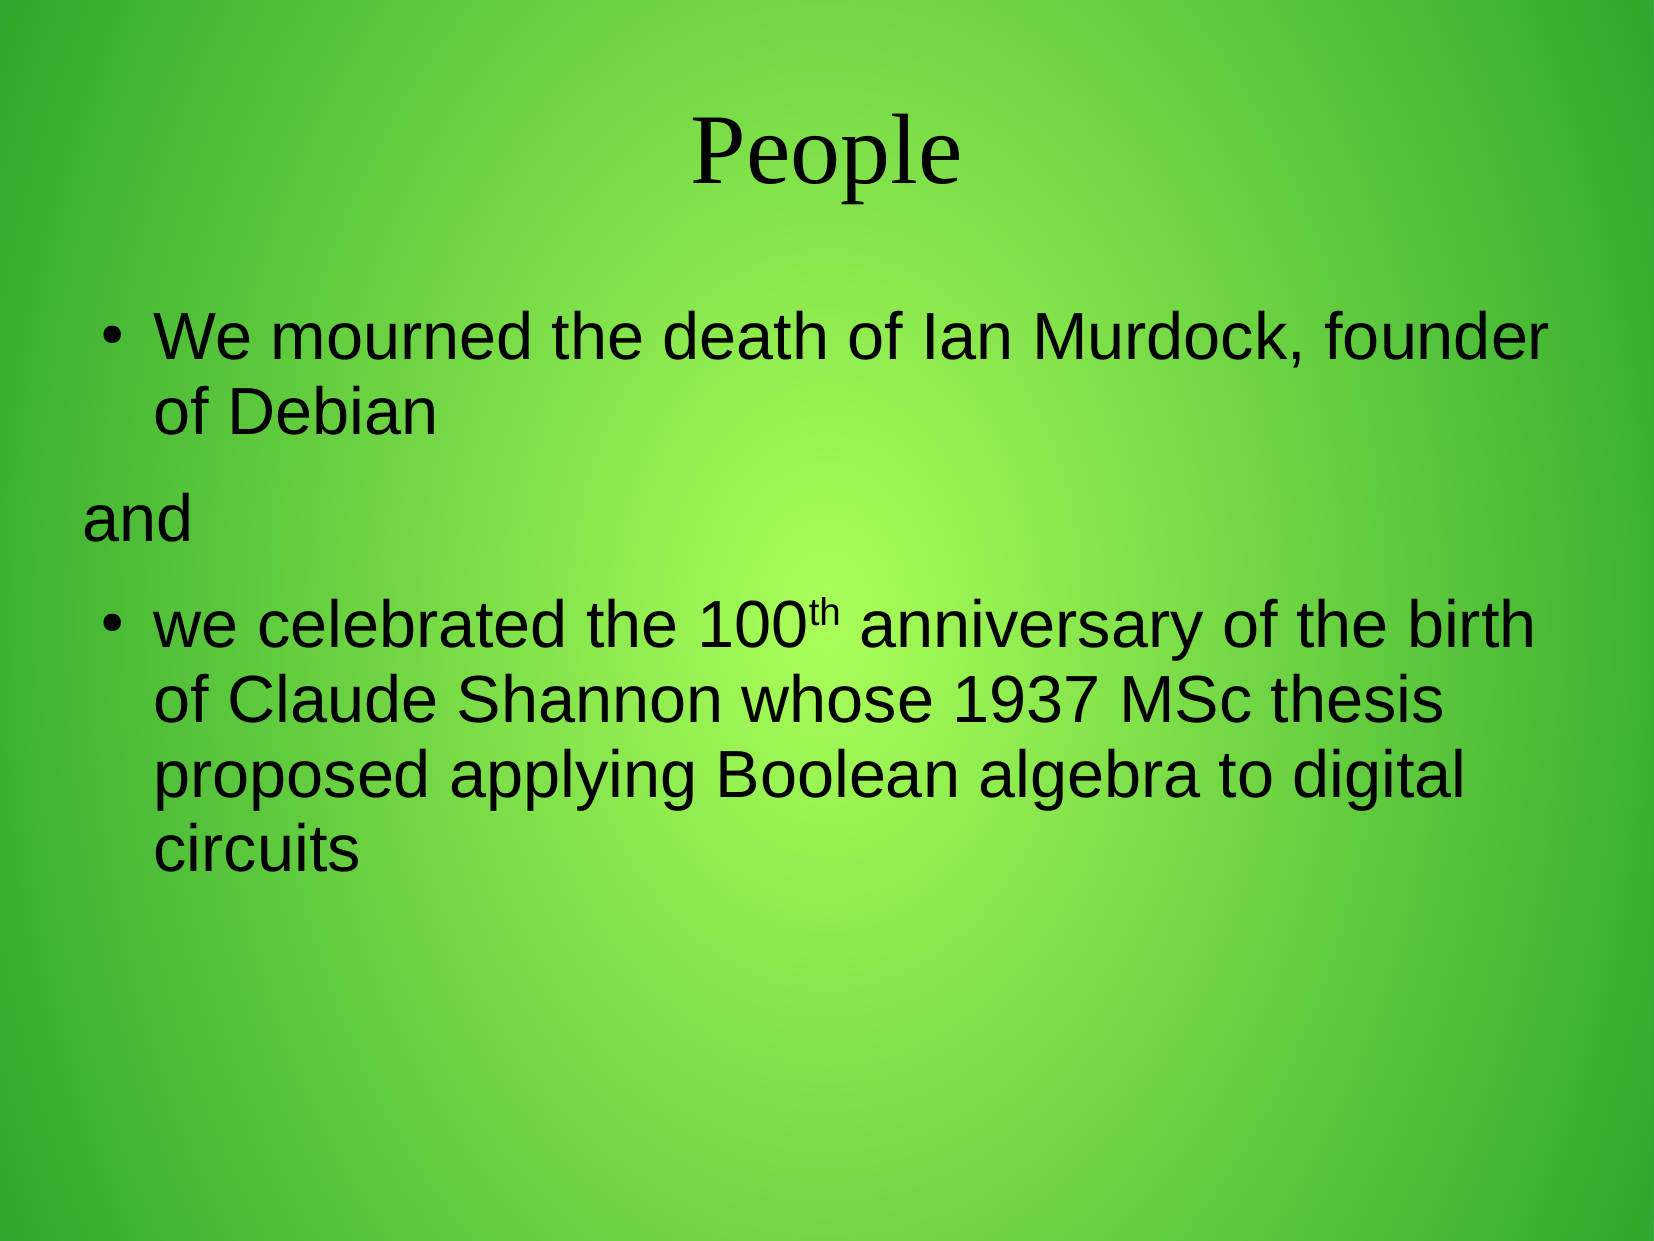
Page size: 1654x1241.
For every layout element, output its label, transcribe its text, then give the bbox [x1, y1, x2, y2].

list We mourned the death of Ian Murdock, founder of Debian and we celebrated the 100th anniversary of the birth of Claude Shannon whose 1937 MSc thesis proposed applying Boolean algebra to digital circuits [82, 299, 1571, 1111]
title People [82, 47, 1571, 252]
